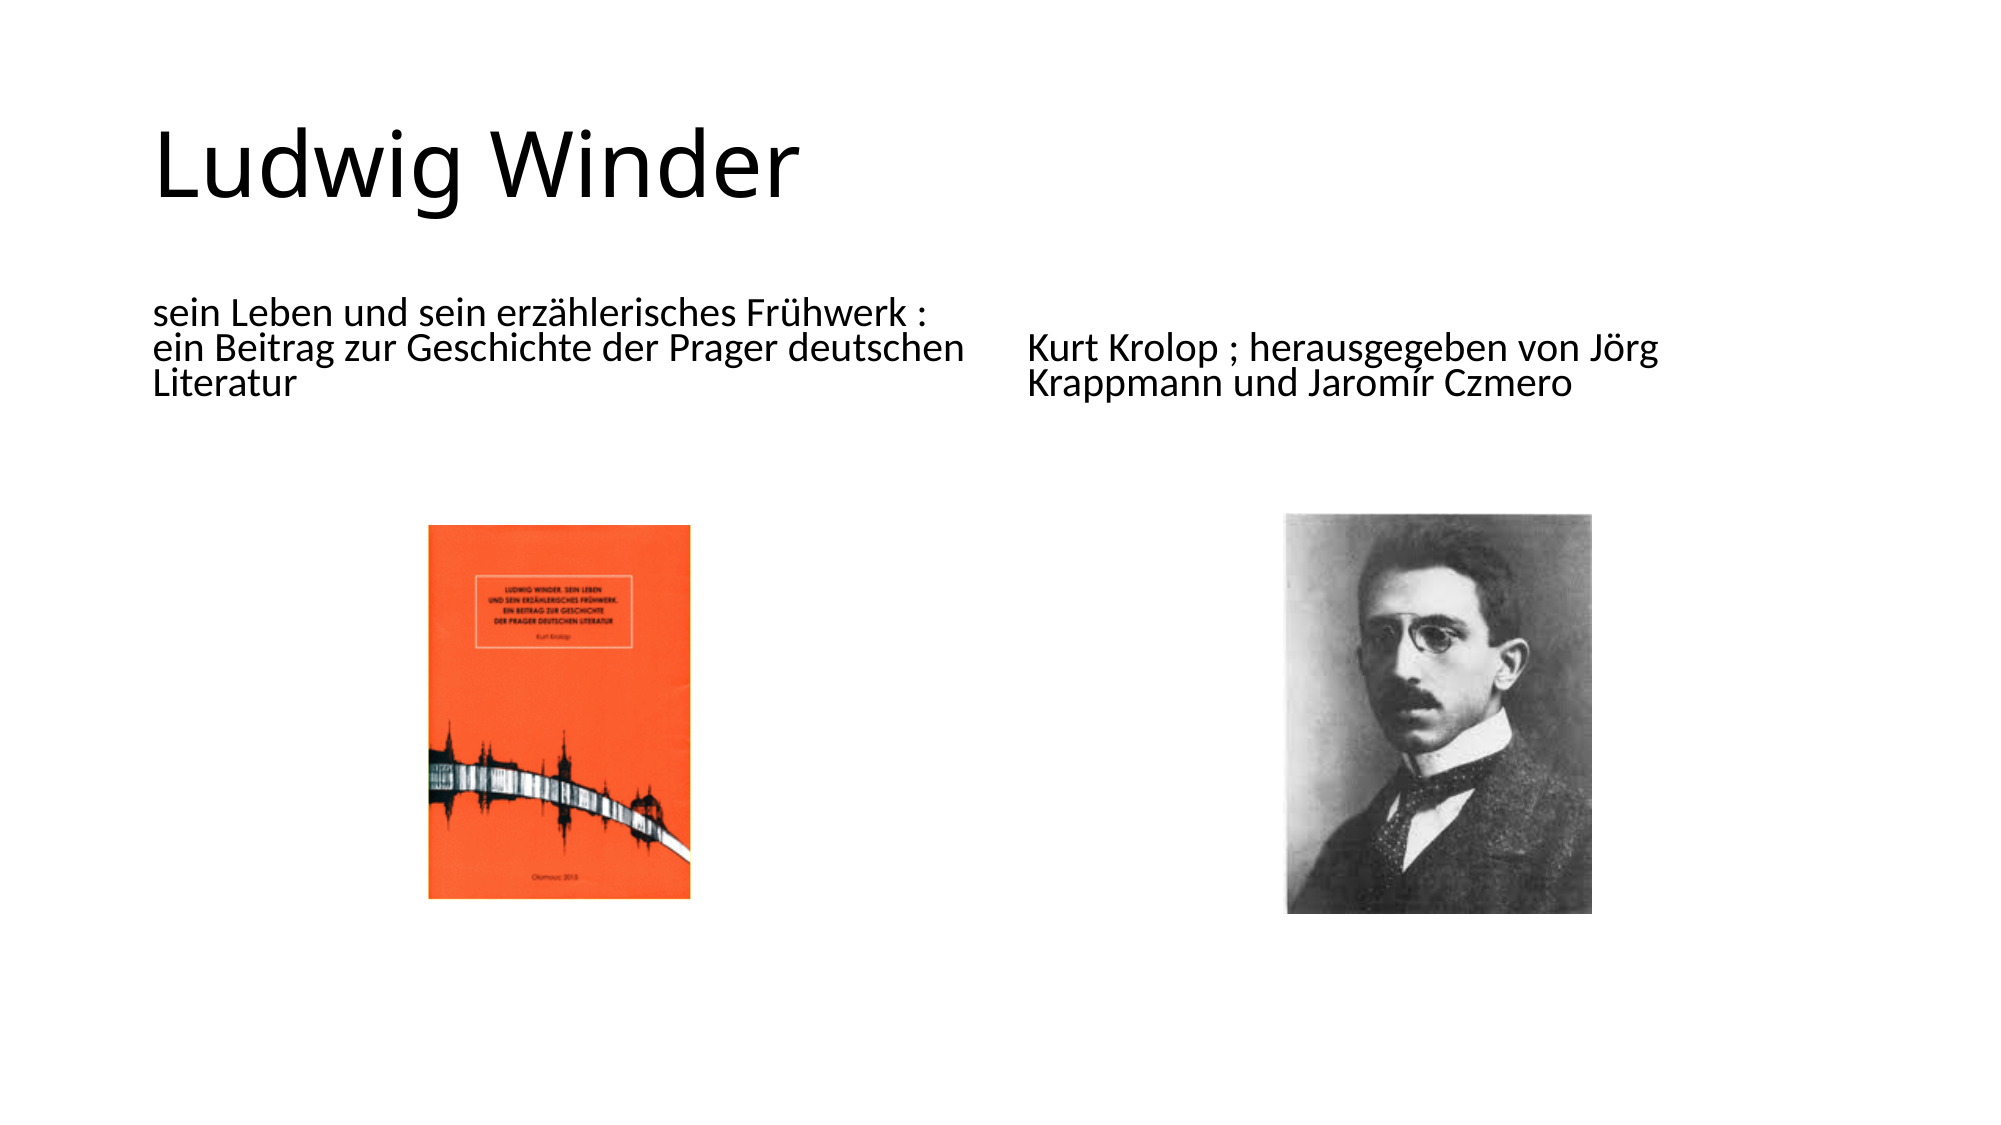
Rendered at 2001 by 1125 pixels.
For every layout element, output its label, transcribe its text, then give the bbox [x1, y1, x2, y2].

list sein Leben und sein erzählerisches Frühwerk : ein Beitrag zur Geschichte der Prager deutschen Literatur [137, 275, 984, 411]
list Kurt Krolop ; herausgegeben von Jörg Krappmann und Jaromír Czmero [1012, 275, 1863, 411]
picture [427, 525, 694, 901]
picture [1283, 513, 1592, 914]
title Ludwig Winder [137, 59, 1863, 278]
